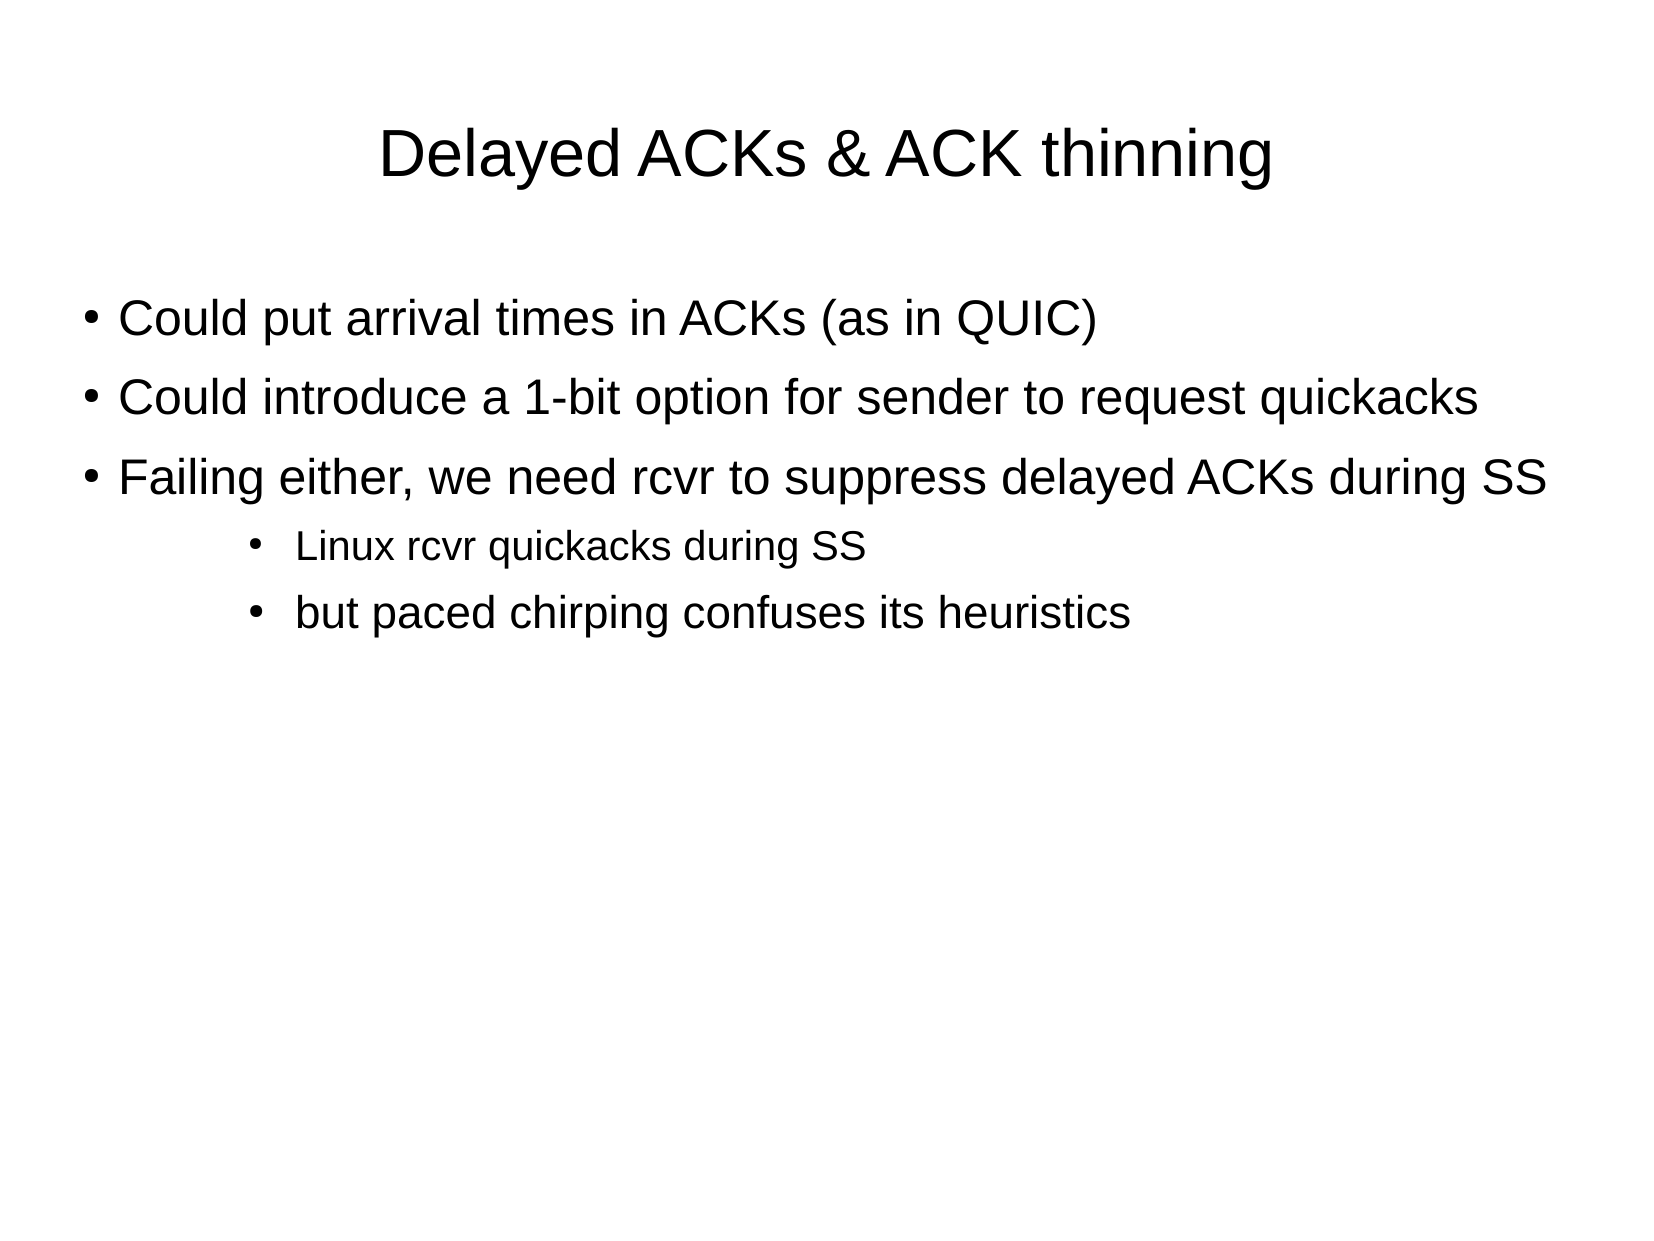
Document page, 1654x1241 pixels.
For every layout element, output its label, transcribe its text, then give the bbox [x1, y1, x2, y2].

title Delayed ACKs & ACK thinning [82, 49, 1571, 257]
list Could put arrival times in ACKs (as in QUIC) Could introduce a 1-bit option for sender to request quickacks Failing either, we need rcvr to suppress delayed ACKs during SS Linux rcvr quickacks during SS but paced chirping confuses its heuristics [82, 290, 1571, 1111]
